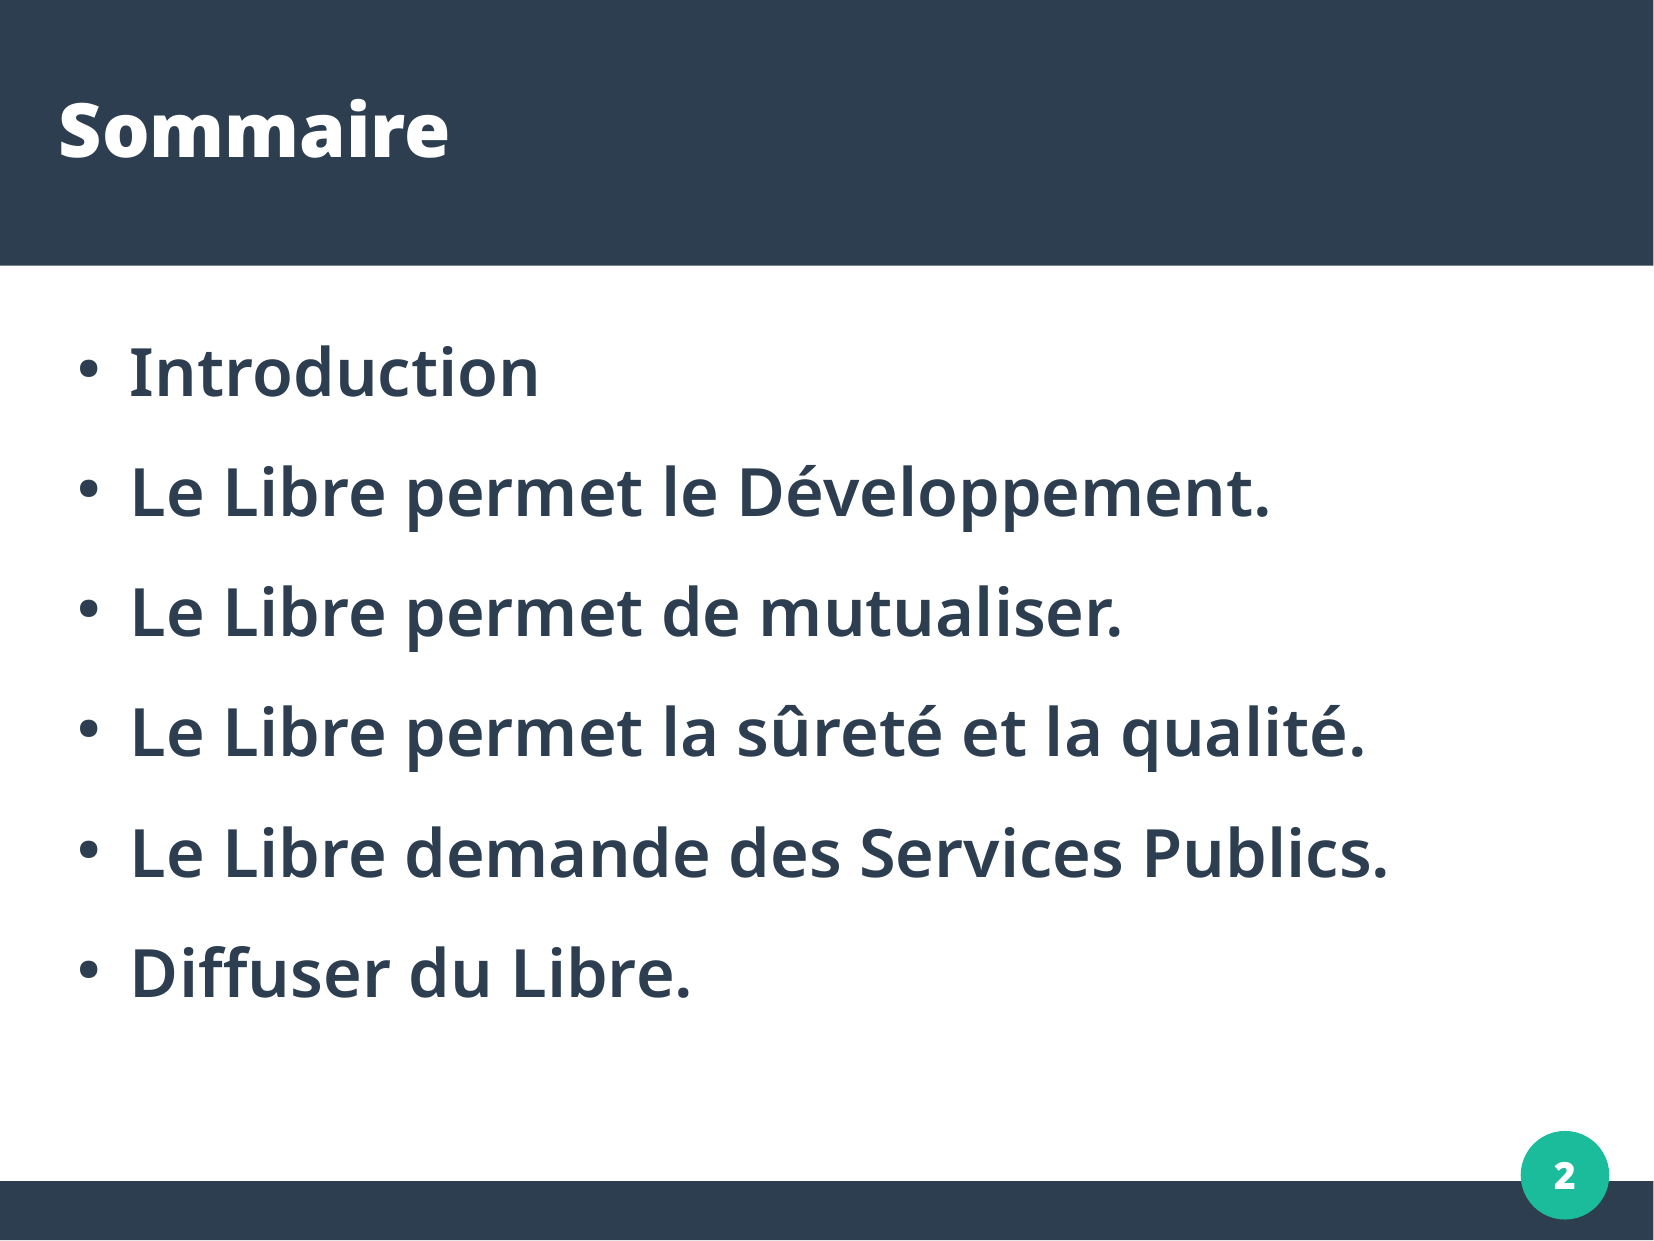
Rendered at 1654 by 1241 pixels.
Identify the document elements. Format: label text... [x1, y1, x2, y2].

title Sommaire [59, 49, 1595, 207]
list Introduction Le Libre permet le Développement. Le Libre permet de mutualiser. Le Libre permet la sûreté et la qualité. Le Libre demande des Services Publics. Diffuser du Libre. [59, 324, 1595, 1152]
